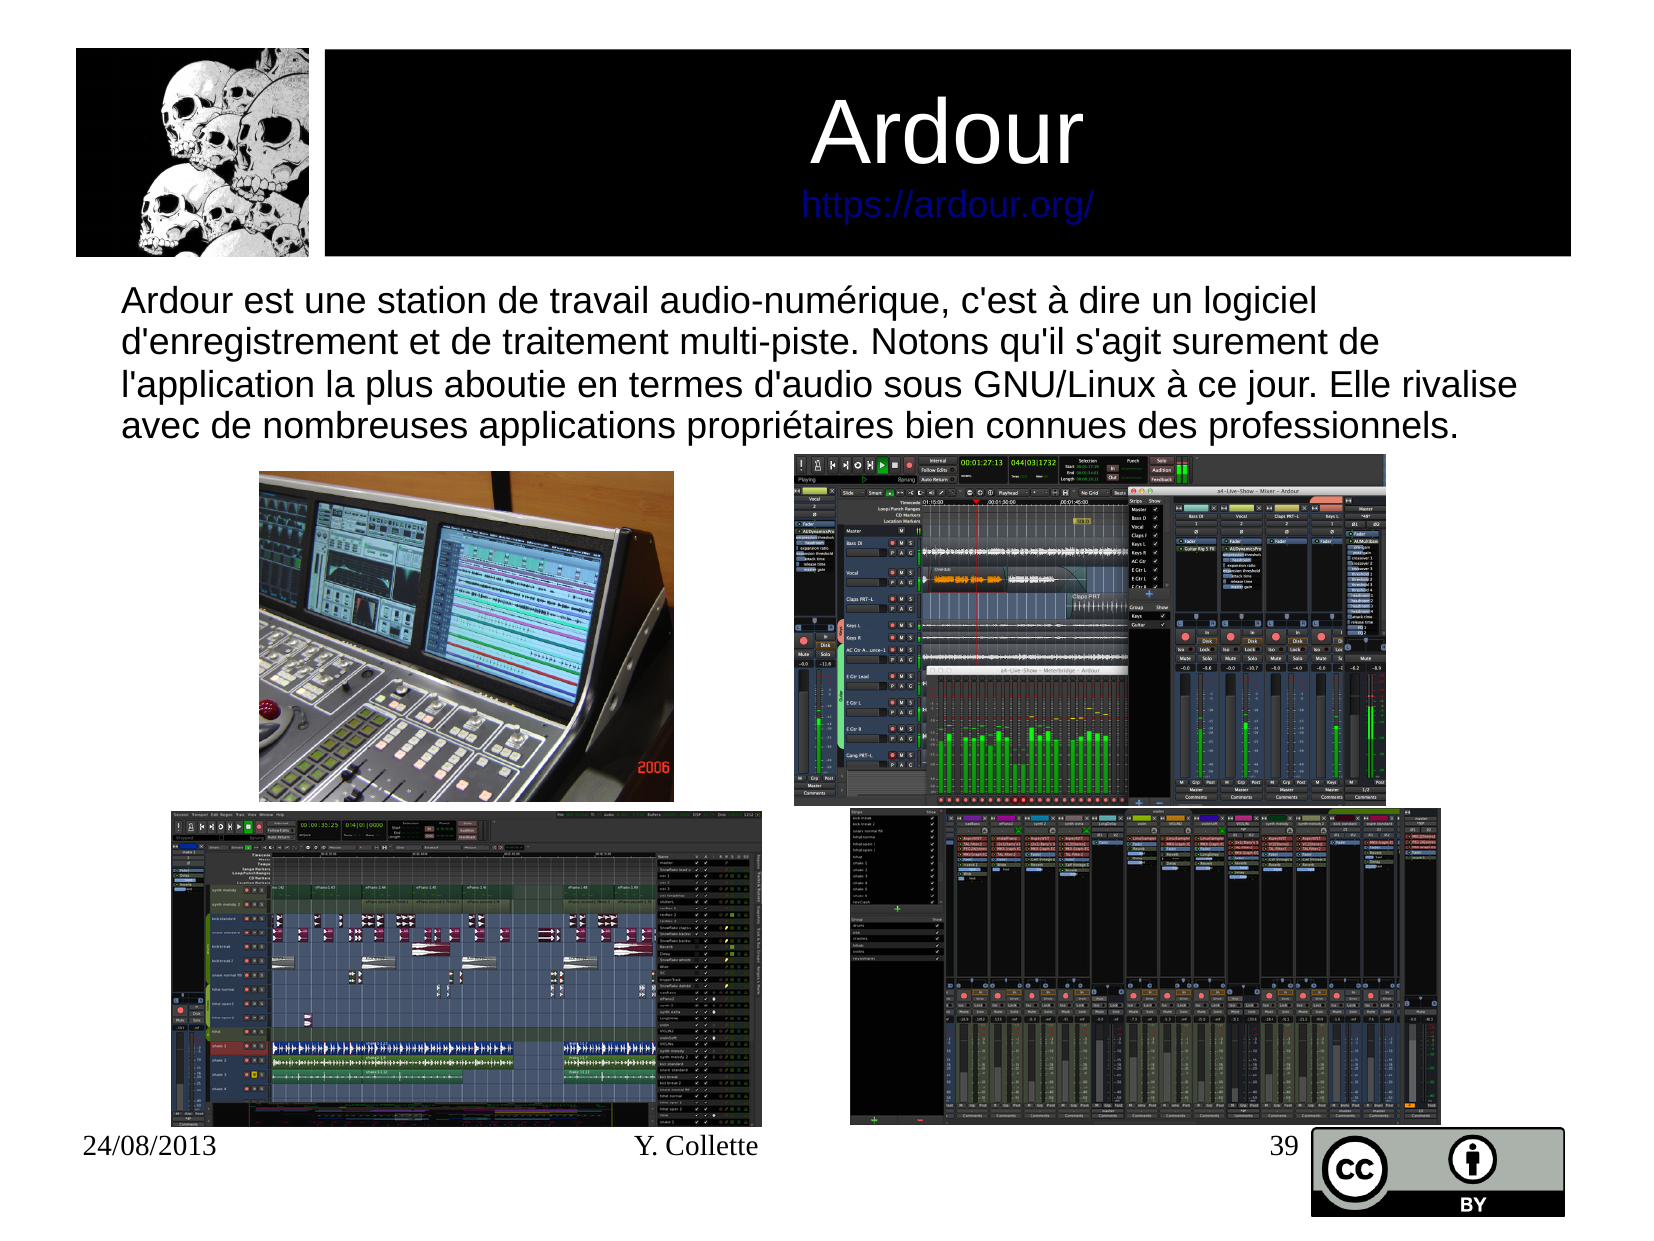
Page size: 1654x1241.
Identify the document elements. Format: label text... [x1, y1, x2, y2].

picture [794, 454, 1386, 806]
picture [259, 471, 674, 802]
title Ardour https://ardour.org/ [324, 49, 1571, 257]
picture [1311, 1127, 1565, 1217]
picture [76, 48, 309, 257]
picture [171, 811, 762, 1127]
text_box Ardour est une station de travail audio-numérique, c'est à dire un logiciel d'enregistrement et de traitement multi-piste. Notons qu'il s'agit surement de l'application la plus aboutie en termes d'audio sous GNU/Linux à ce jour. Elle rivalise avec de nombreuses applications propriétaires bien connues des professionnels. [106, 271, 1577, 455]
picture [850, 808, 1441, 1125]
